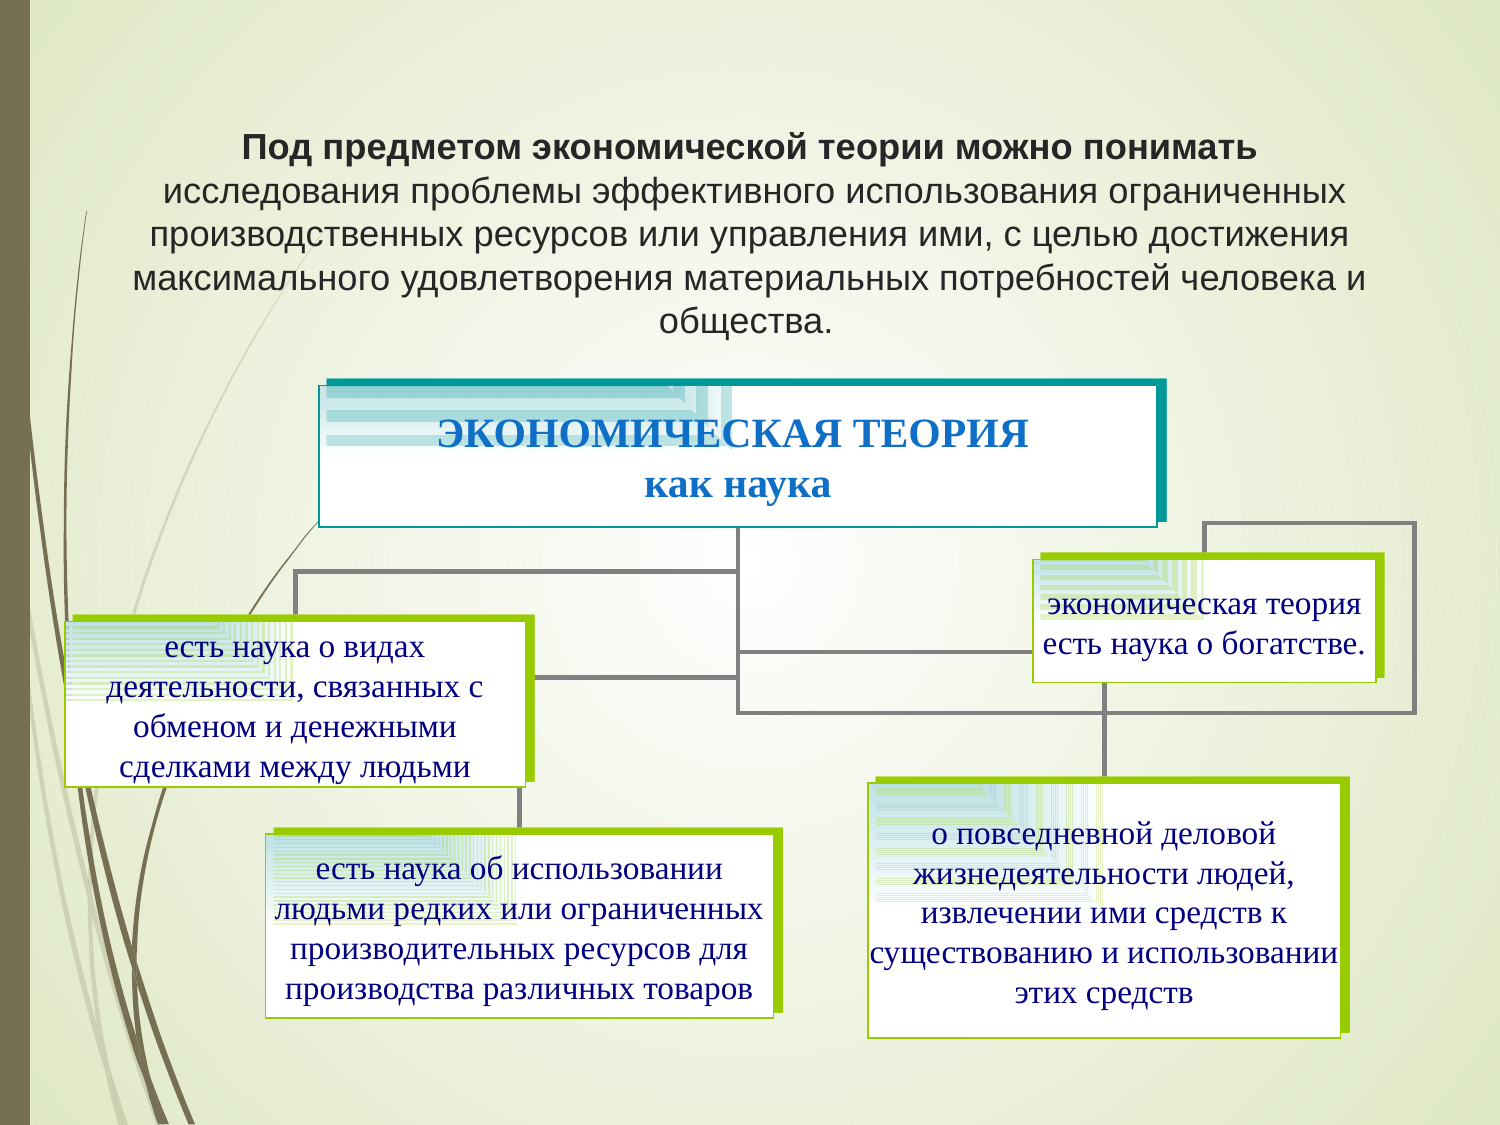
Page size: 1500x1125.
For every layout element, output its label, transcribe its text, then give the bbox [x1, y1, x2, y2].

text_box есть наука о видах деятельности, связанных с обменом и денежными сделками между людьми [65, 621, 526, 787]
title Под предметом экономической теории можно понимать исследования проблемы эффективного использования ограниченных производственных ресурсов или управления ими, с целью достижения максимального удовлетворения материальных потребностей человека и общества. [75, 115, 1426, 351]
text_box о повседневной деловой жизнедеятельности людей, извлечении ими средств к существованию и использовании этих средств [868, 783, 1340, 1038]
text_box экономическая теория есть наука о богатстве. [1033, 559, 1376, 683]
text_box ЭКОНОМИЧЕСКАЯ ТЕОРИЯ как наука [319, 385, 1157, 527]
text_box есть наука об использовании людьми редких или ограниченных производительных ресурсов для производства различных товаров [266, 834, 774, 1018]
